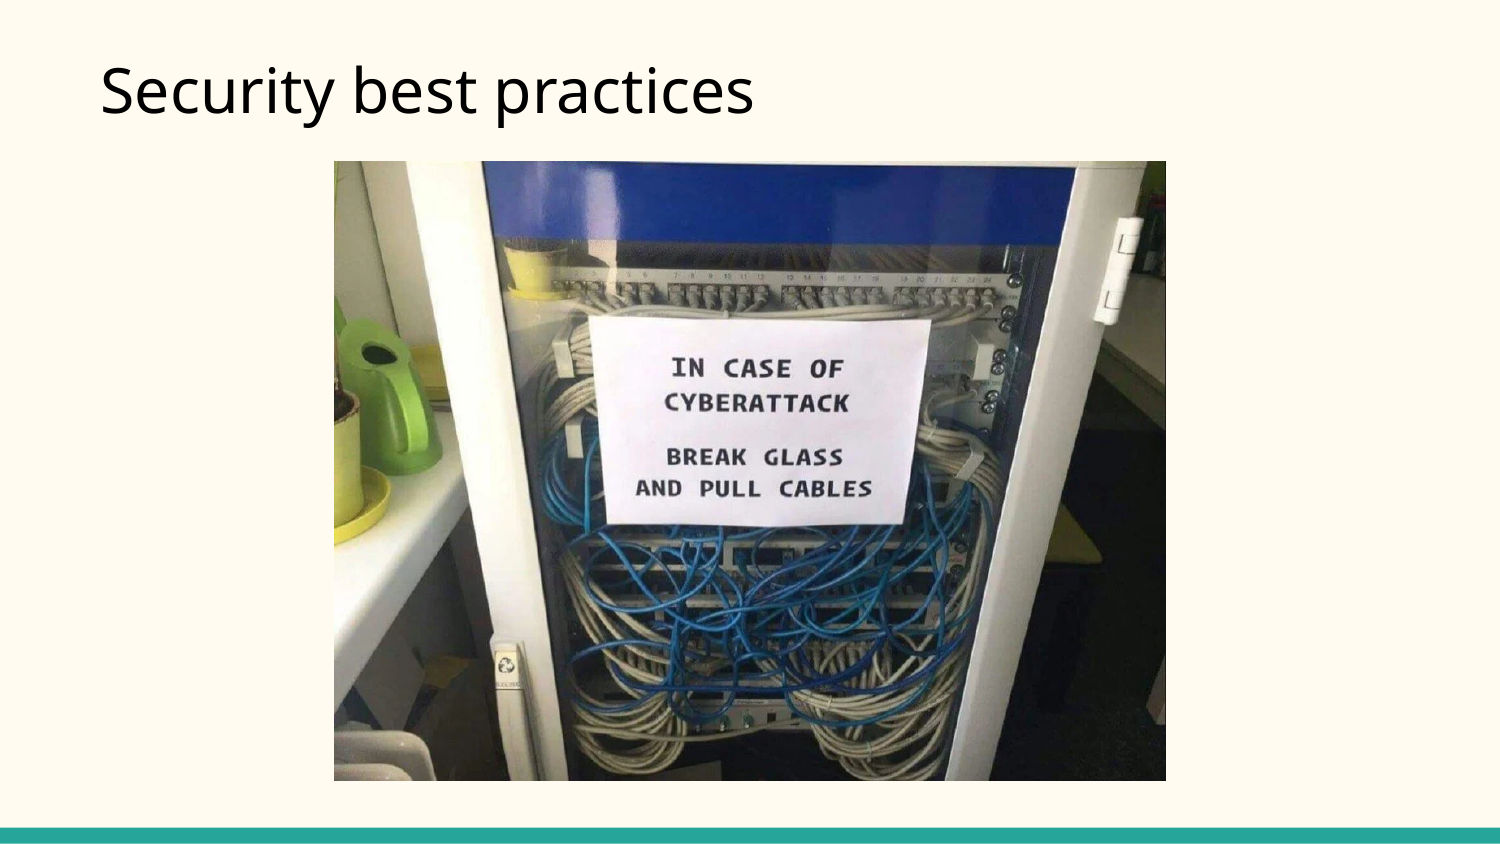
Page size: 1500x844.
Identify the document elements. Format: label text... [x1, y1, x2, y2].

picture [334, 161, 1166, 781]
title Security best practices [85, 35, 1449, 134]
